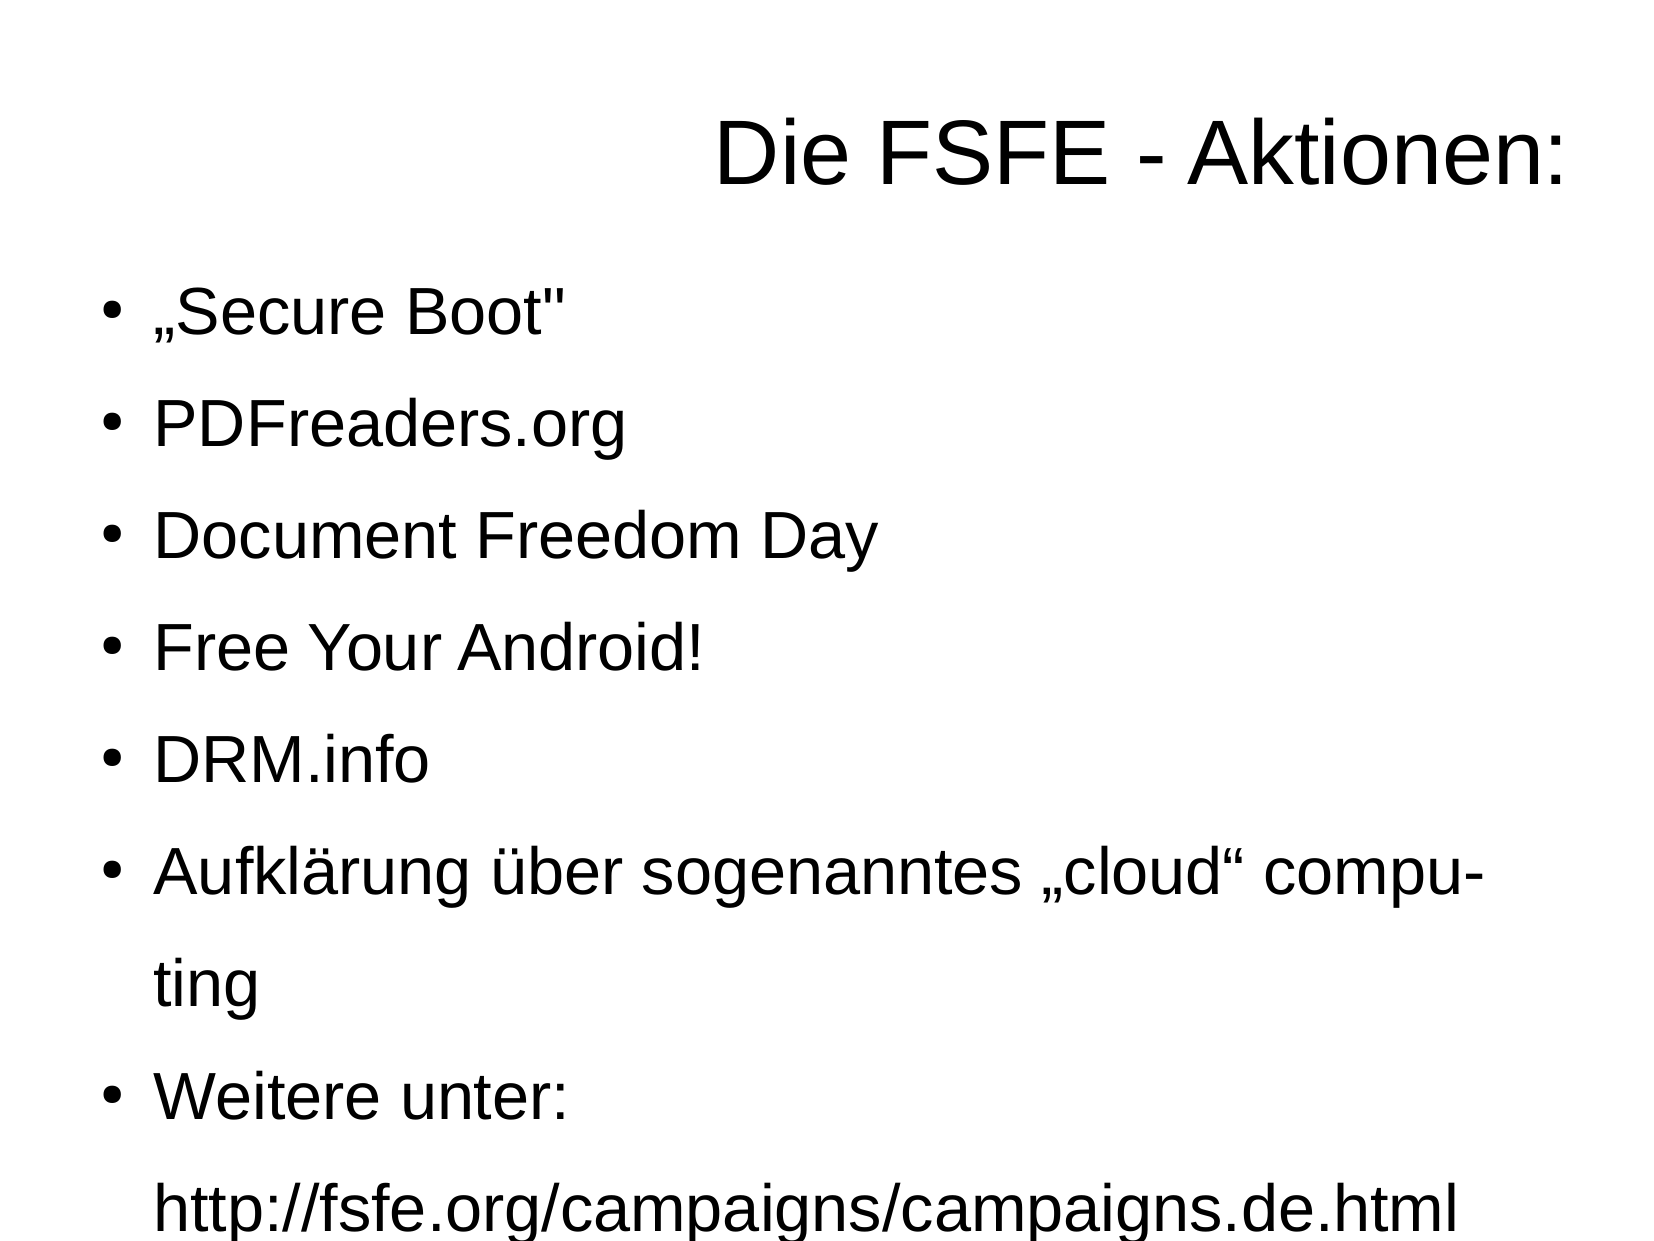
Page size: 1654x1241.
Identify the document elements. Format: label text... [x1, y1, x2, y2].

title Die FSFE - Aktionen: [82, 56, 1571, 236]
list „Secure Boot" PDFreaders.org Document Freedom Day Free Your Android! DRM.info Aufklärung über sogenanntes „cloud“ compu-ting Weitere unter: http://fsfe.org/campaigns/campaigns.de.html [82, 236, 1571, 1241]
